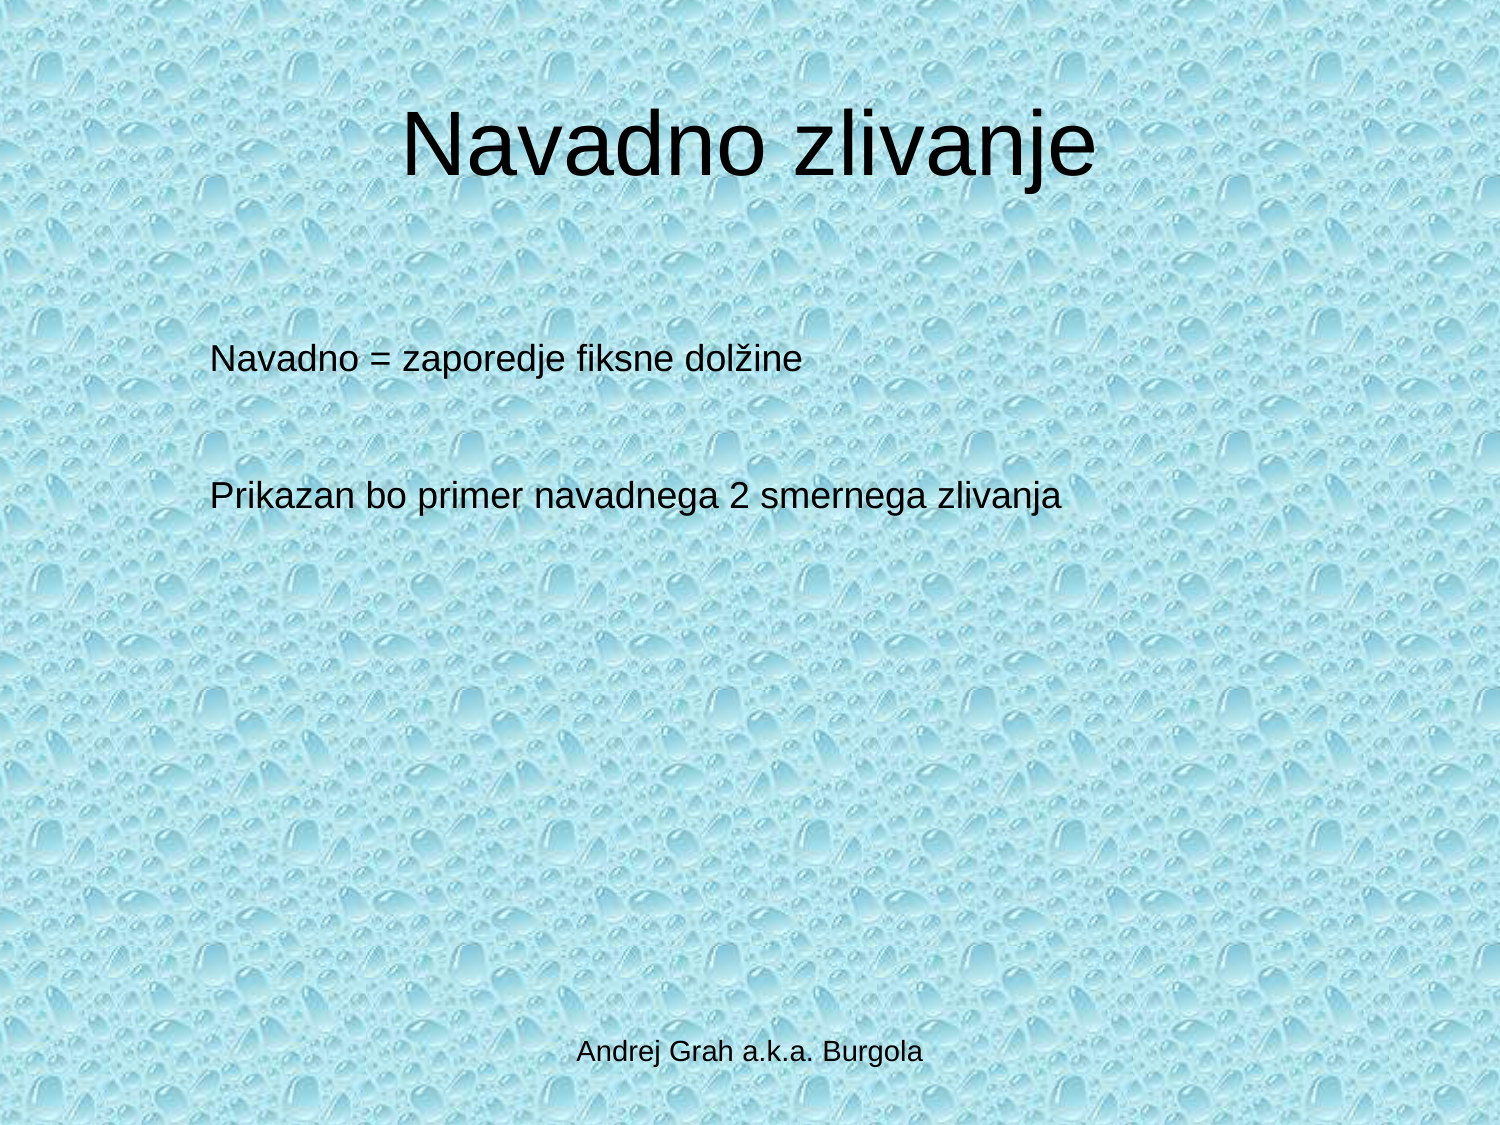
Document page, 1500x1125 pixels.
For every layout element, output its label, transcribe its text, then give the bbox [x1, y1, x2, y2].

text_box Navadno = zaporedje fiksne dolžine Prikazan bo primer navadnega 2 smernega zlivanja [194, 326, 1317, 524]
text_box Andrej Grah a.k.a. Burgola [512, 1024, 988, 1103]
picture [0, 0, 1500, 1125]
title Navadno zlivanje [75, 45, 1426, 233]
